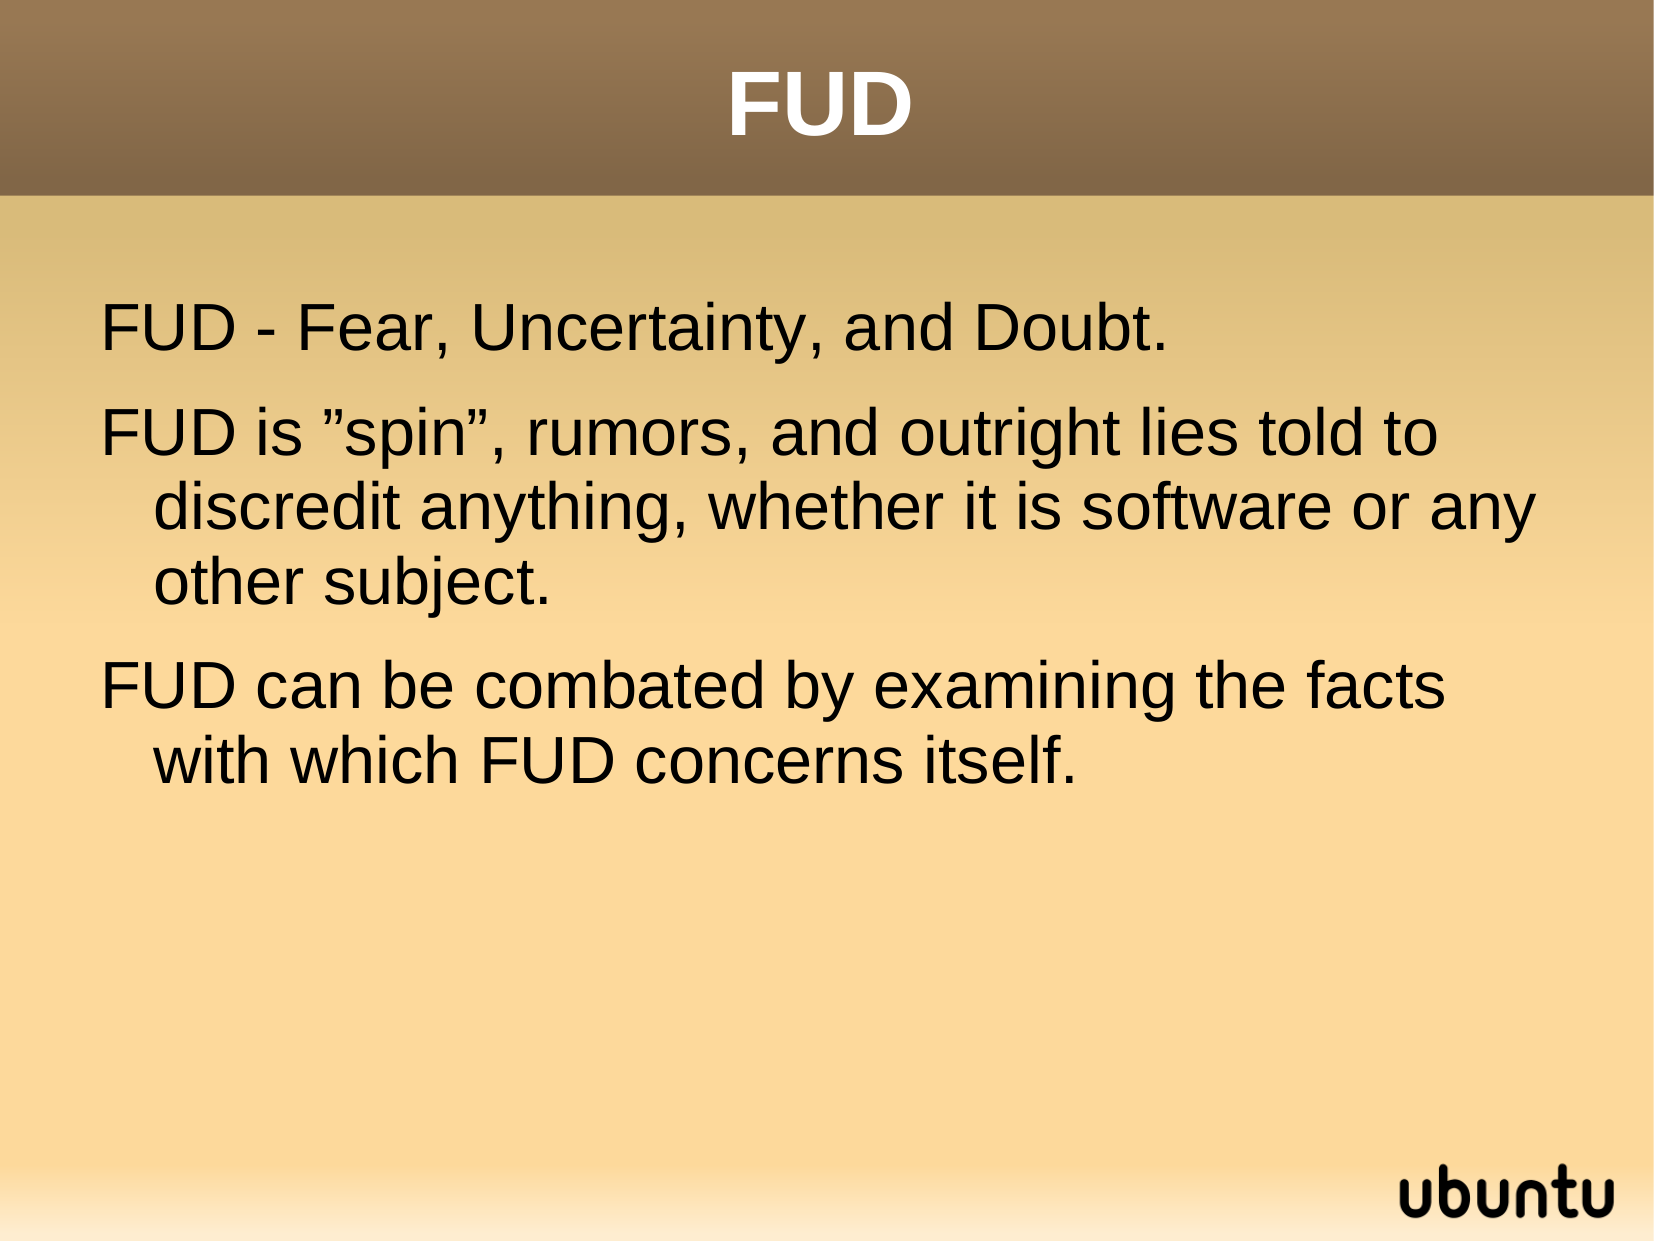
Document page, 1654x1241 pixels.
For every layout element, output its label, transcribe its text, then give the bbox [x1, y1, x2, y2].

picture [0, 0, 1654, 1241]
title FUD [76, 7, 1565, 200]
list FUD - Fear, Uncertainty, and Doubt. FUD is ”spin”, rumors, and outright lies told to discredit anything, whether it is software or any other subject. FUD can be combated by examining the facts with which FUD concerns itself. [82, 290, 1571, 1094]
